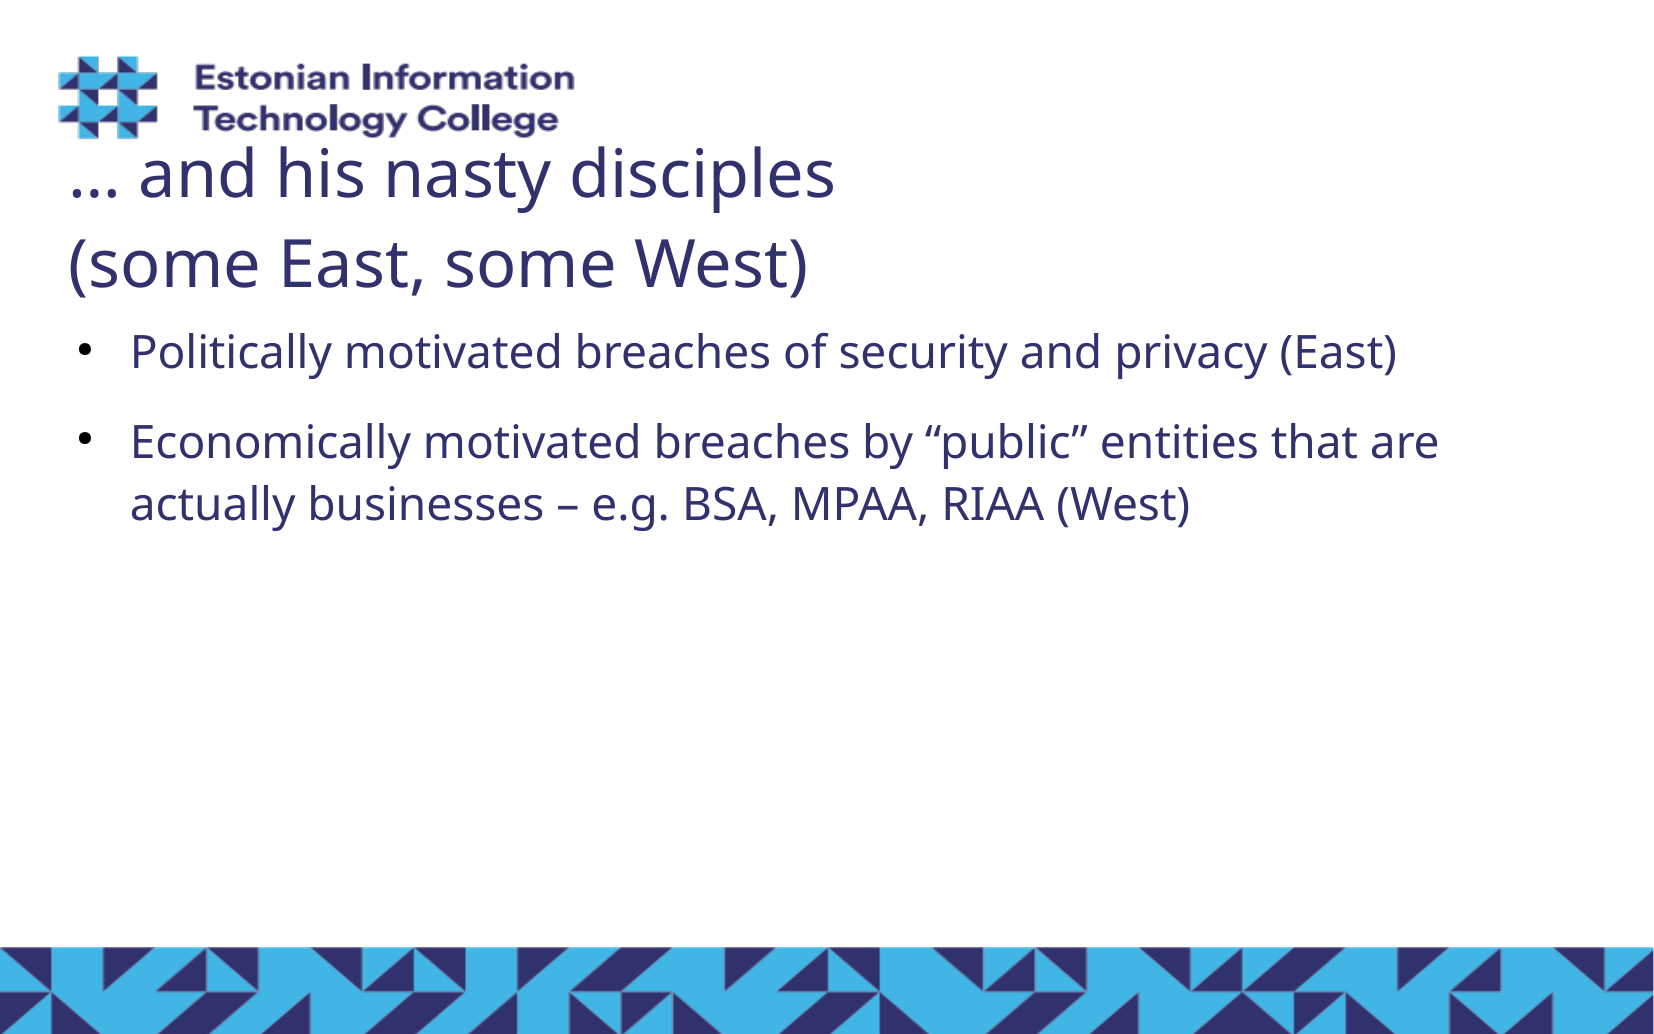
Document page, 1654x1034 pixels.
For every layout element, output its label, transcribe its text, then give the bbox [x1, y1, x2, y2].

title … and his nasty disciples (some East, some West) [68, 128, 1536, 305]
list Politically motivated breaches of security and privacy (East) Economically motivated breaches by “public” entities that are actually businesses – e.g. BSA, MPAA, RIAA (West) [59, 318, 1595, 936]
